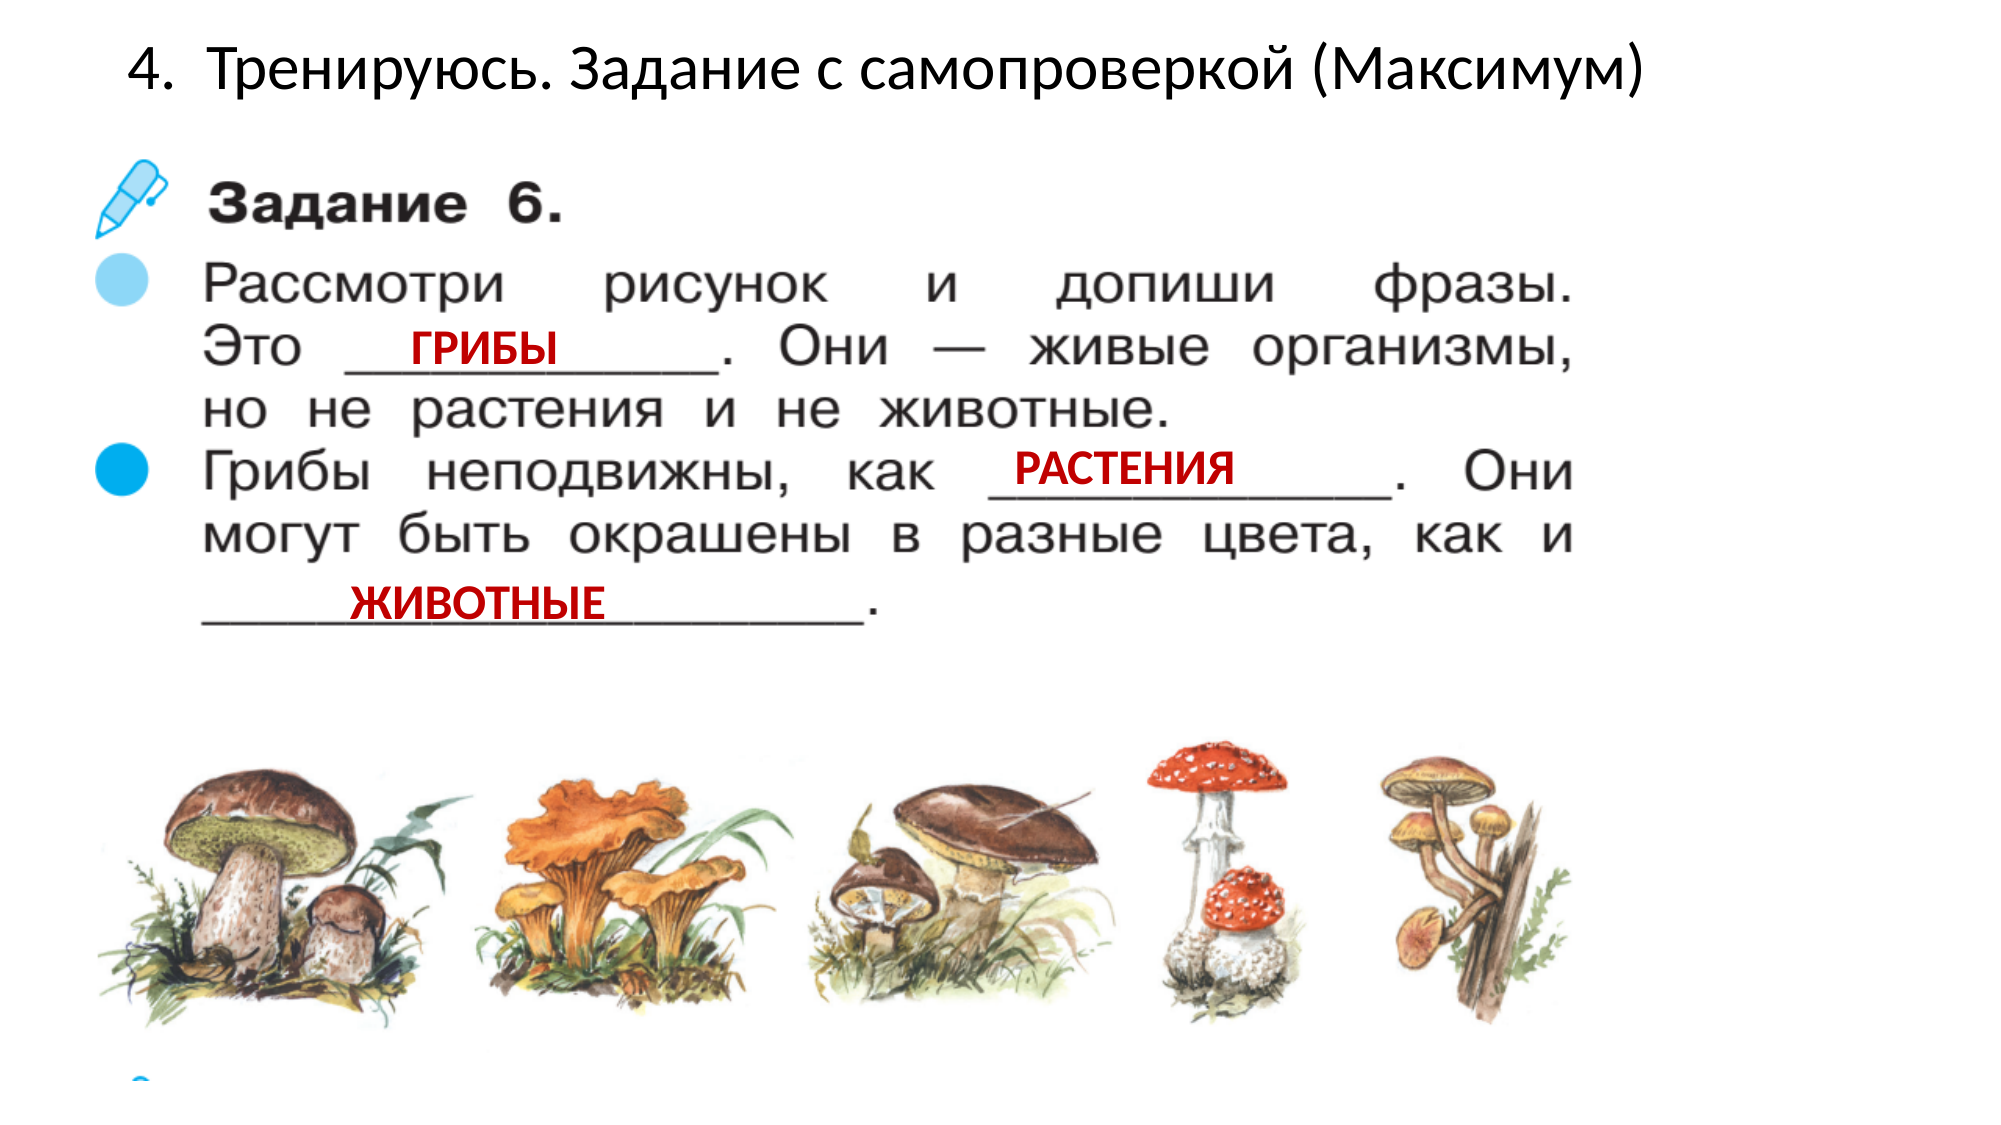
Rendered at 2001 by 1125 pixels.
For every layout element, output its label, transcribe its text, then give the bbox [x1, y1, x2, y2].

title 4. Тренируюсь. Задание с самопроверкой (Максимум) [112, 25, 1838, 112]
text_box ГРИБЫ [396, 307, 620, 382]
picture [95, 144, 1637, 1081]
text_box РАСТЕНИЯ [999, 426, 1270, 502]
text_box ЖИВОТНЫЕ [335, 562, 645, 638]
